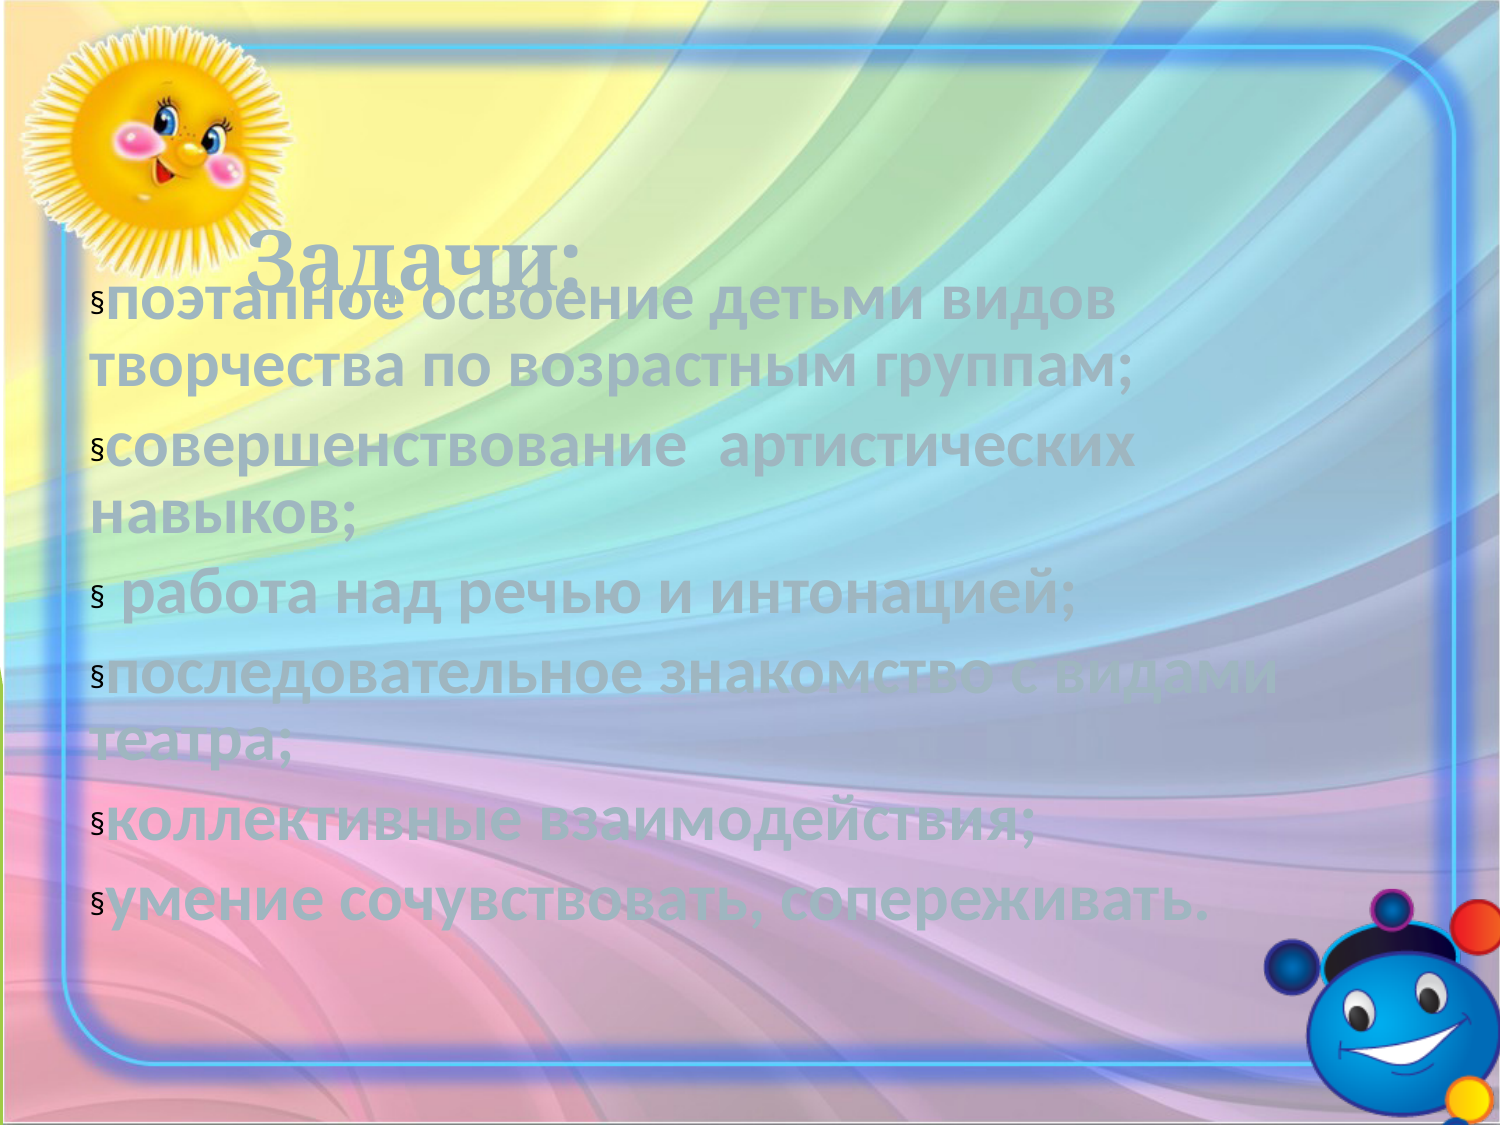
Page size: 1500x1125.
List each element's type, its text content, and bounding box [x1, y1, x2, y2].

text_box Задачи: [230, 80, 706, 262]
picture [3, 0, 1500, 1125]
text_box поэтапное освоение детьми видов творчества по возрастным группам; совершенствование артистических навыков; работа над речью и интонацией; последовательное знакомство с видами театра; коллективные взаимодействия; умение сочувствовать, сопереживать. [74, 262, 1425, 1005]
